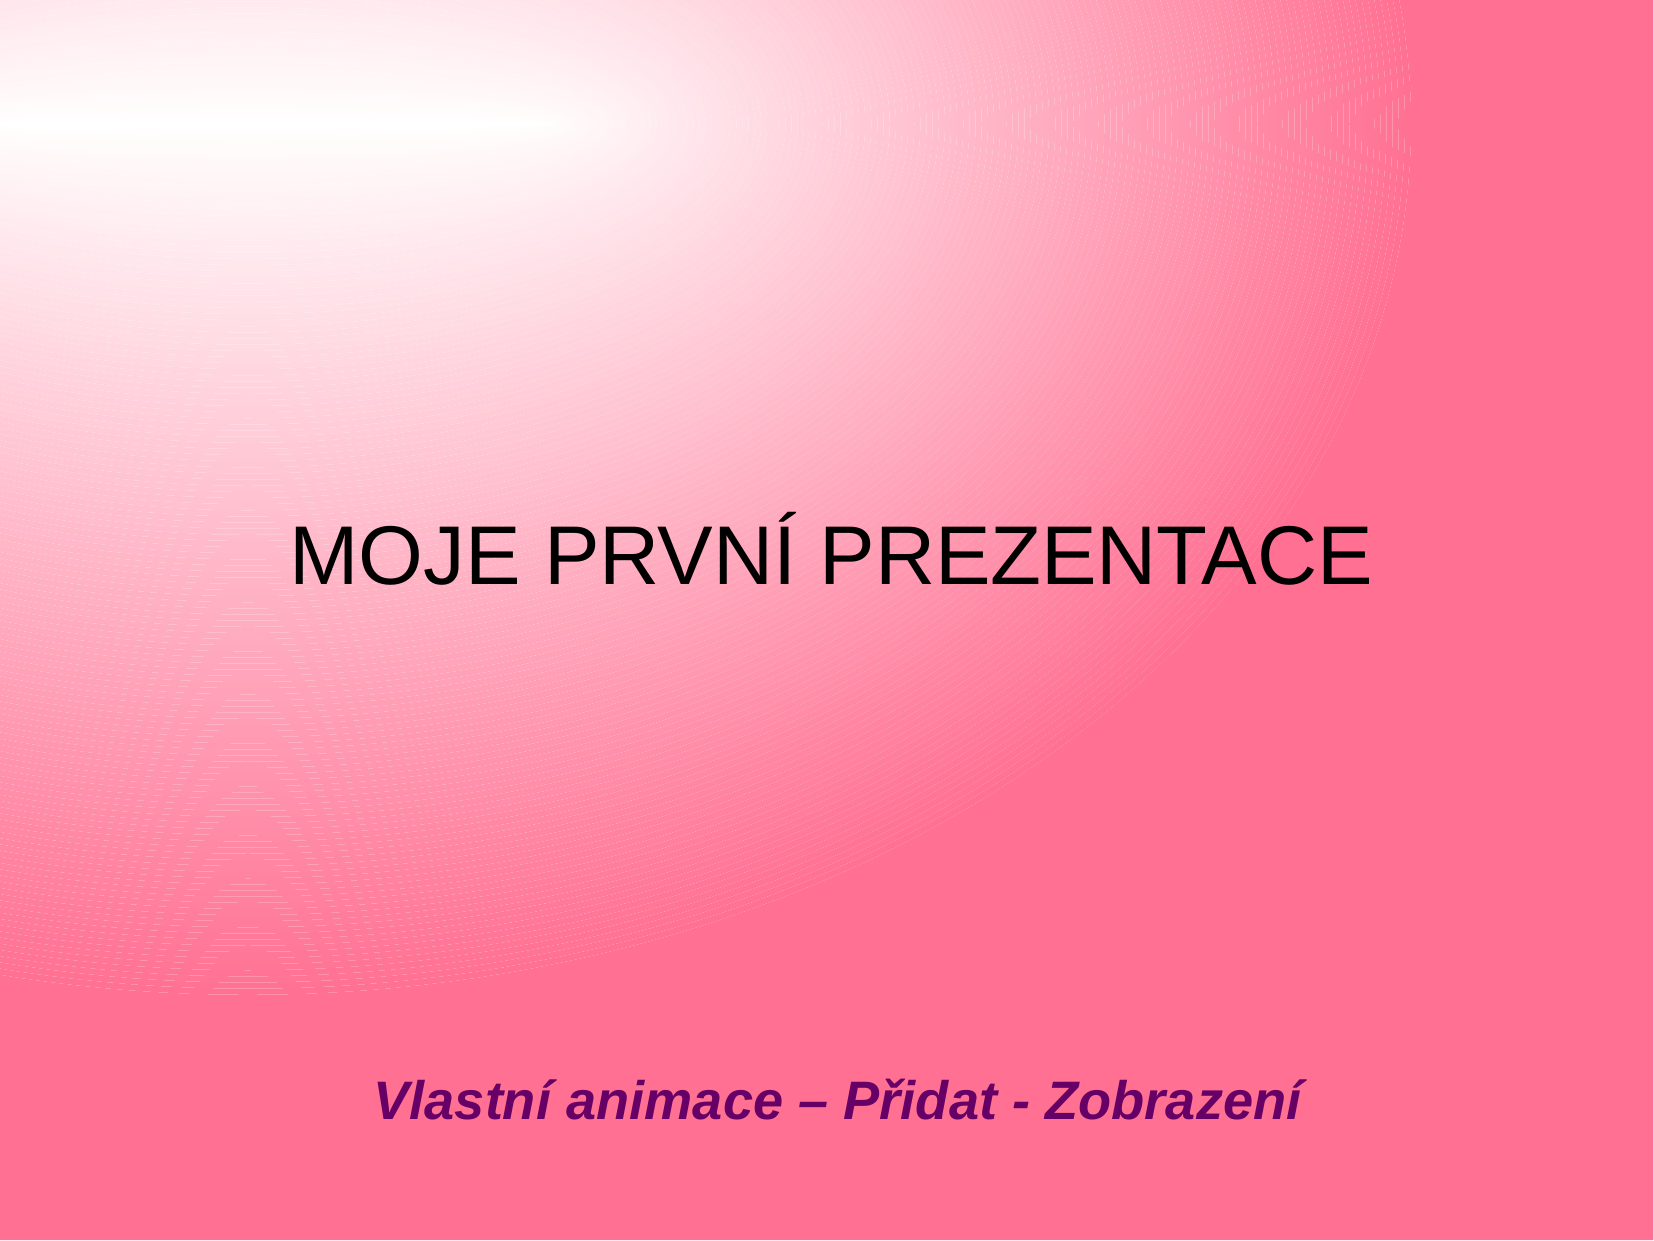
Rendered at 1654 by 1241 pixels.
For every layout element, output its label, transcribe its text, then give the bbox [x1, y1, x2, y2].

text_box MOJE PRVNÍ PREZENTACE [274, 501, 1388, 610]
text_box Vlastní animace – Přidat - Zobrazení [358, 1062, 1318, 1140]
